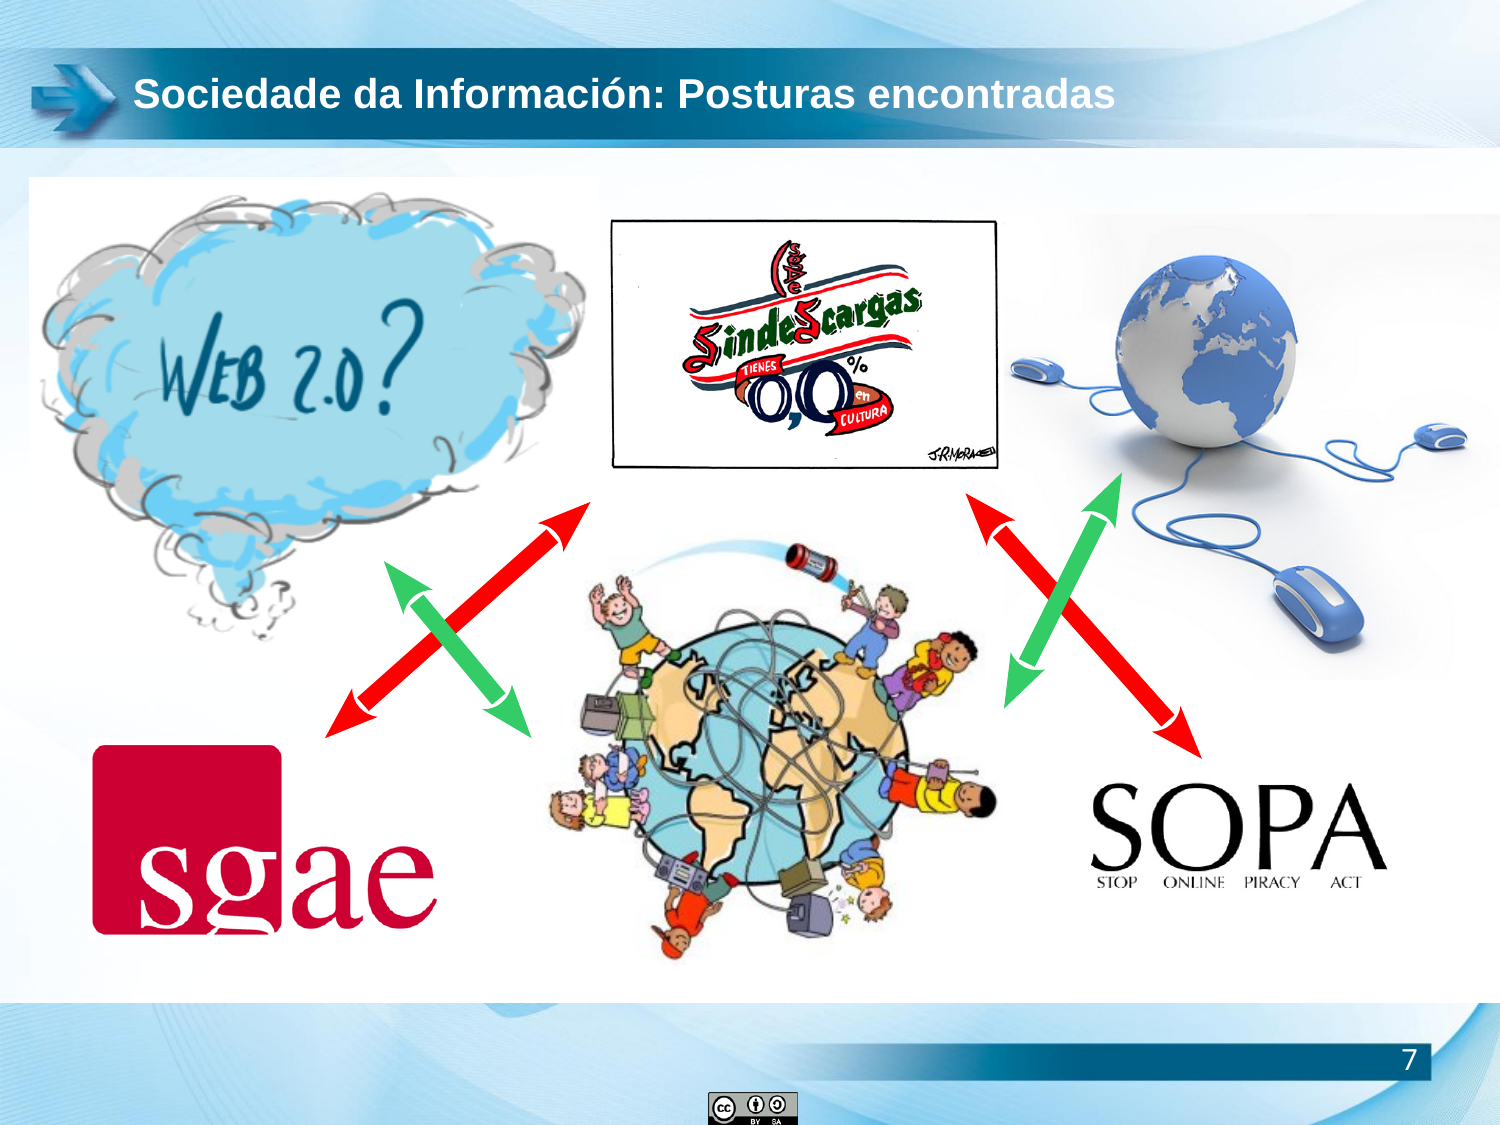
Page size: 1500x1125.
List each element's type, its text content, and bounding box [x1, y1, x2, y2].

picture [0, 0, 1500, 1125]
text_box <número> [1082, 1031, 1433, 1092]
text_box Sociedade da Información: Posturas encontradas [118, 59, 1132, 124]
